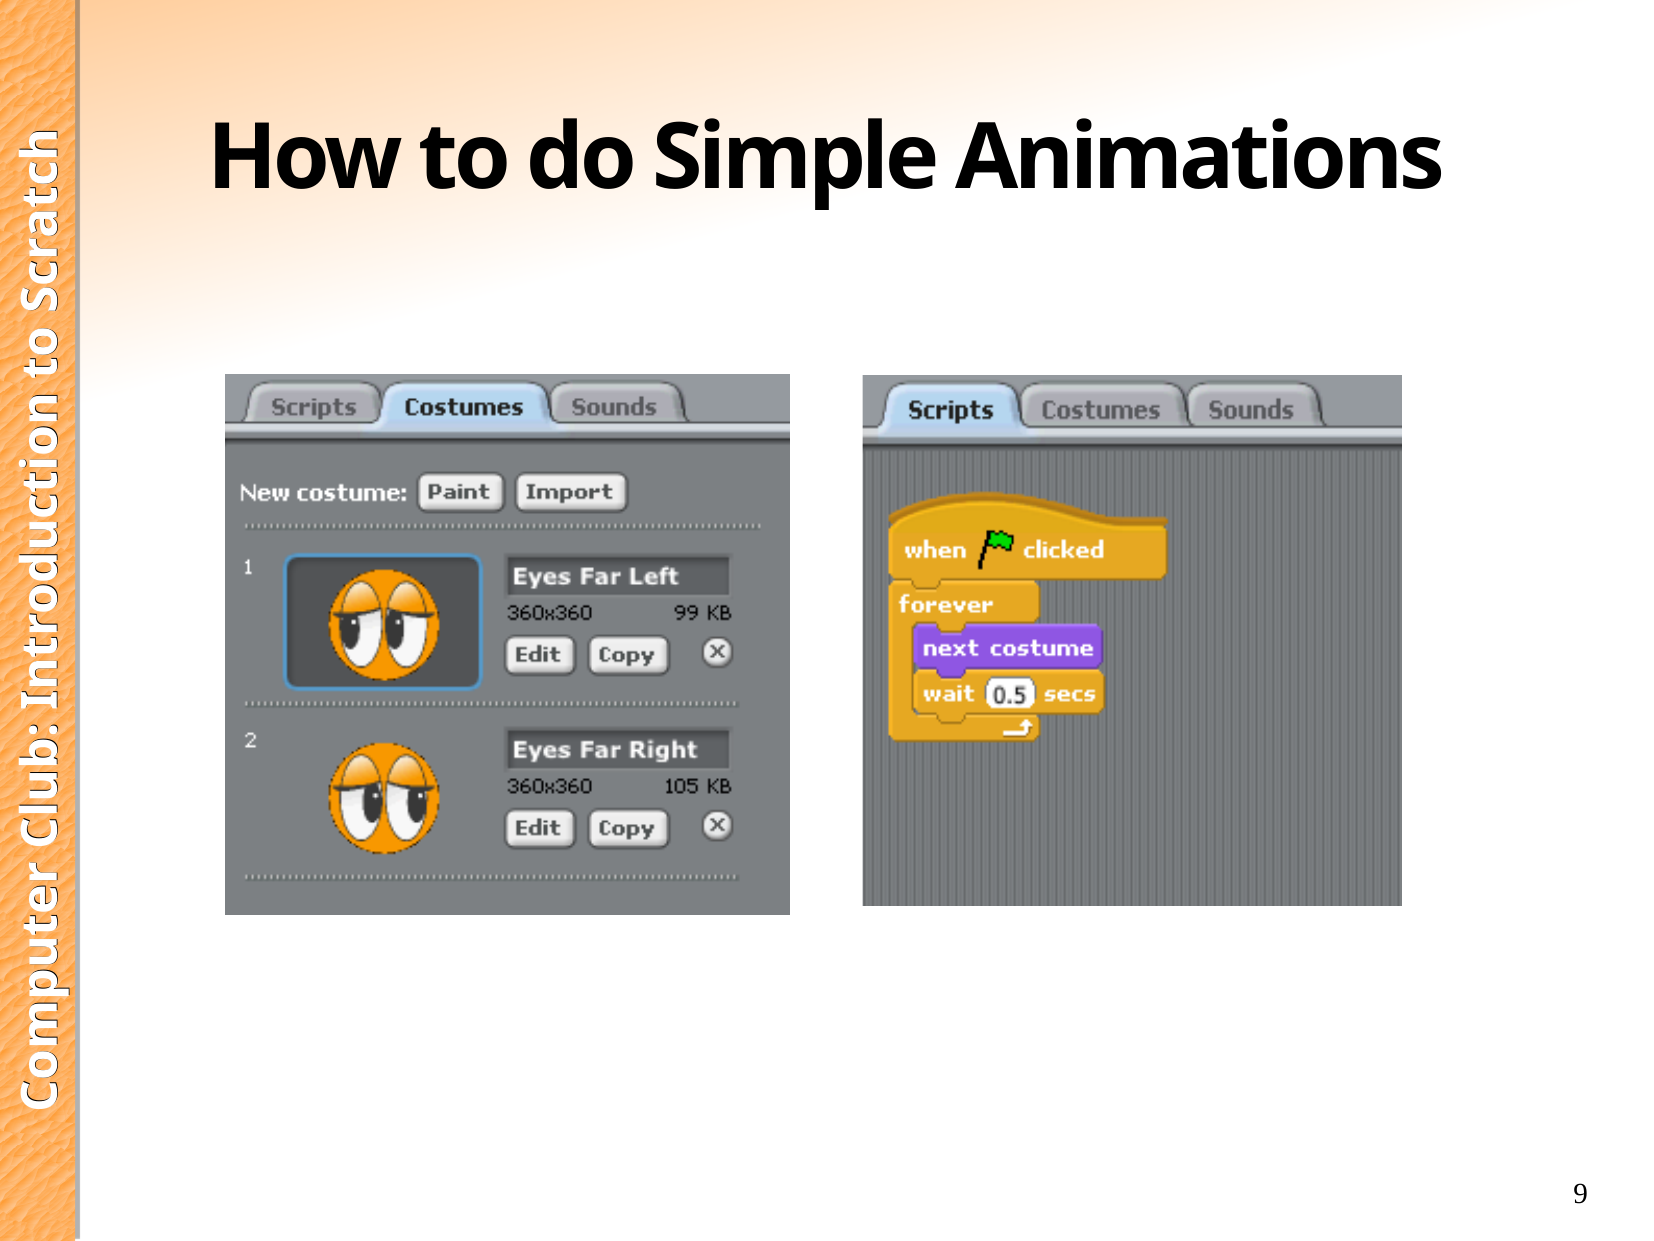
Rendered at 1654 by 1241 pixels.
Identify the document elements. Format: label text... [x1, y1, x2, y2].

picture [225, 374, 790, 915]
picture [0, 0, 75, 1241]
title How to do Simple Animations [82, 49, 1571, 257]
picture [862, 375, 1402, 906]
